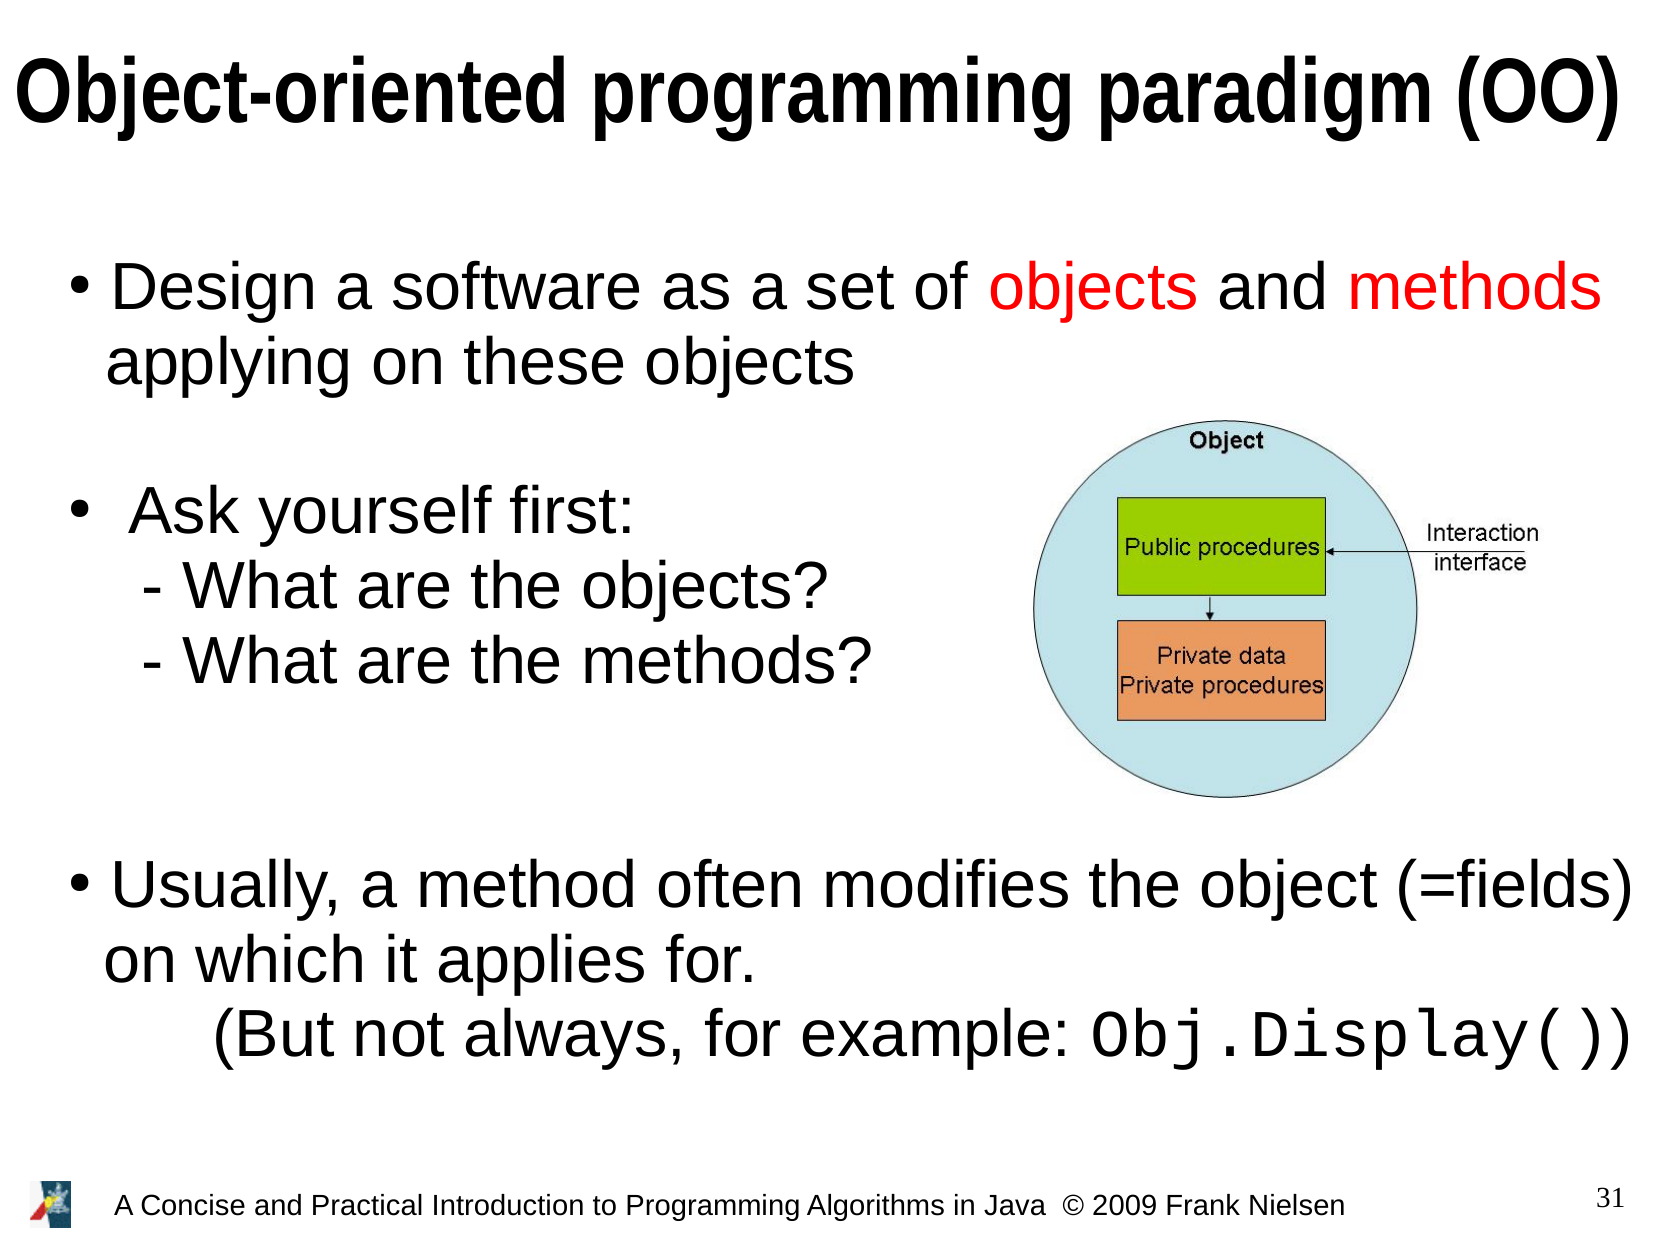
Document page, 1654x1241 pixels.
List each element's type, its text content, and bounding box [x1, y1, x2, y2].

picture [29, 1181, 71, 1228]
picture [1033, 420, 1550, 798]
text_box Design a software as a set of objects and methods applying on these objects Ask yourself first: - What are the objects? - What are the methods? Usually, a method often modifies the object (=fields) on which it applies for. (But not always, for example: Obj.Display()) [53, 241, 1654, 1085]
text_box Object-oriented programming paradigm (OO) [0, 29, 1640, 150]
